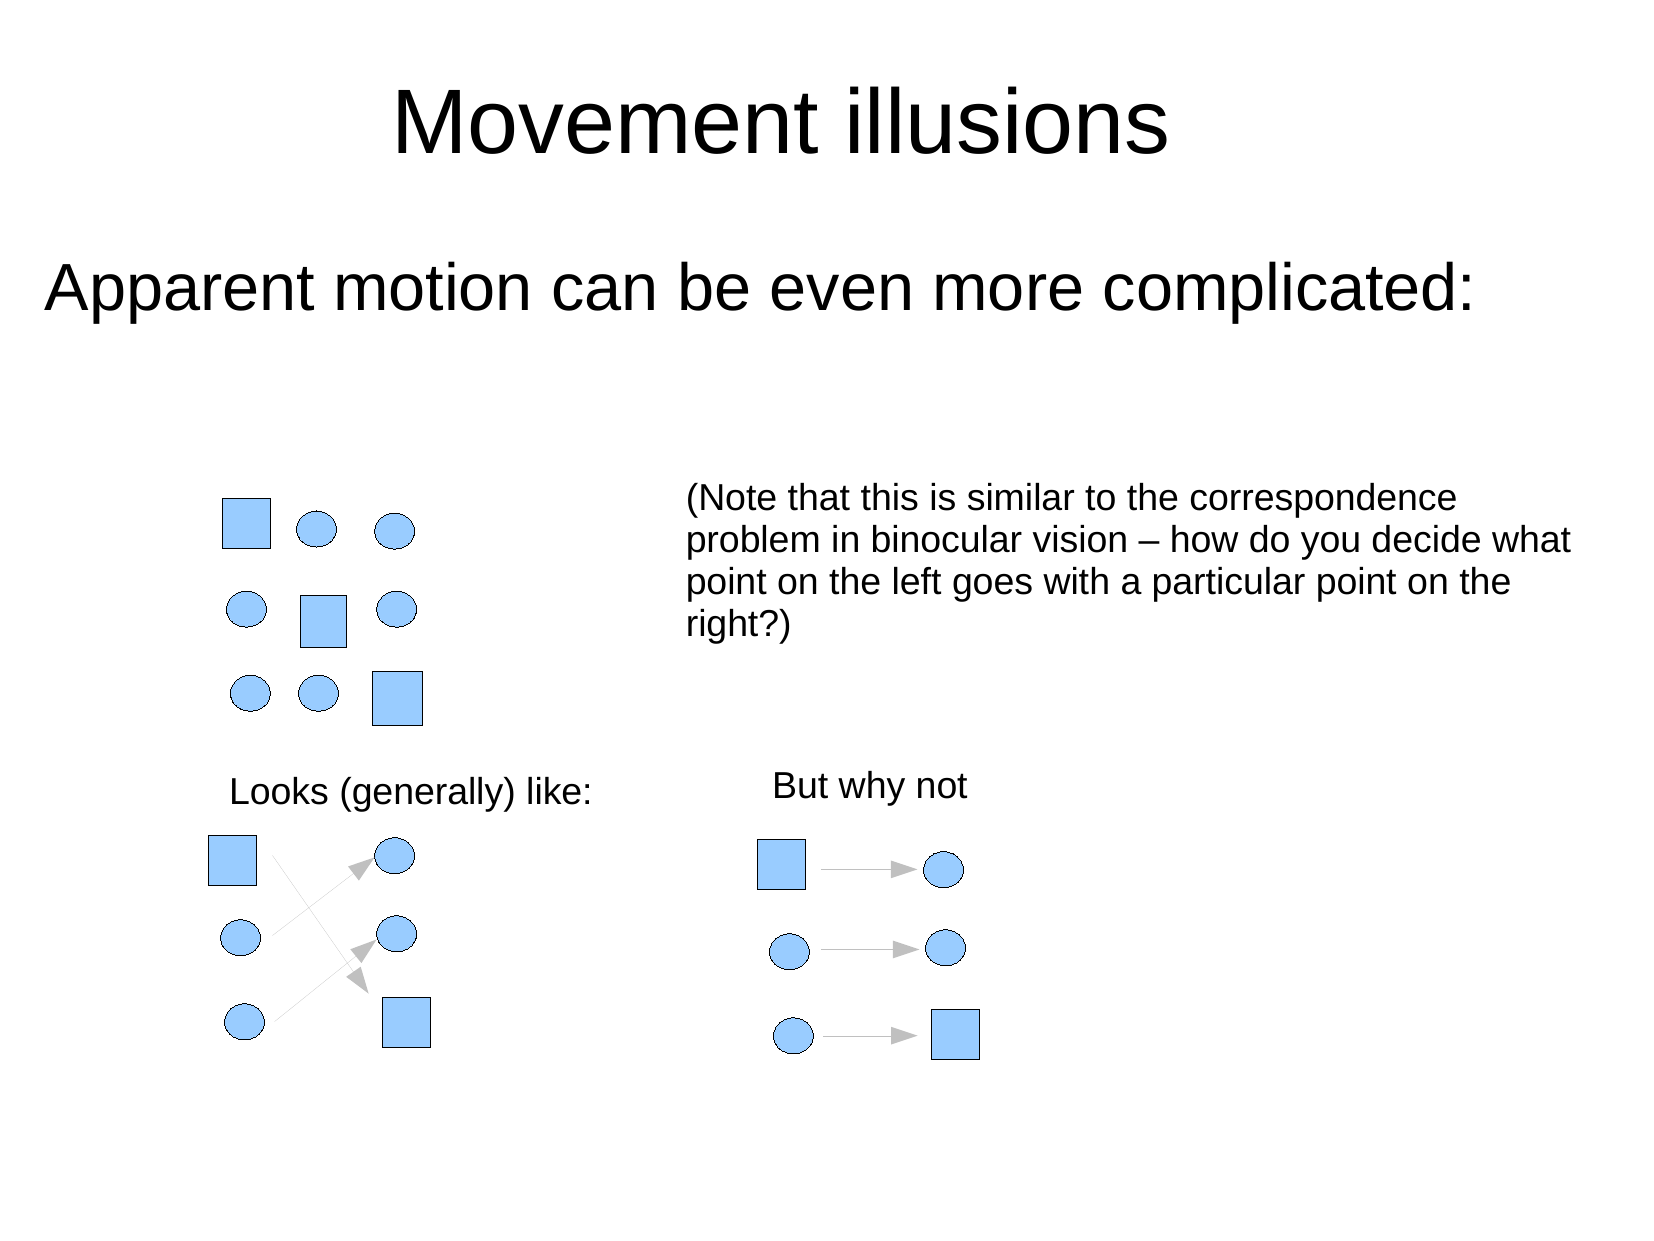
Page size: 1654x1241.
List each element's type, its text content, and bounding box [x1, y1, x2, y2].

text_box [224, 1003, 265, 1040]
text_box [931, 1009, 980, 1060]
text_box [376, 915, 417, 952]
text_box (Note that this is similar to the correspondence problem in binocular vision – how do you decide what point on the left goes with a particular point on the right?) [671, 468, 1611, 652]
text_box [923, 851, 964, 888]
text_box [300, 595, 347, 648]
text_box [208, 835, 257, 886]
text_box But why not [757, 757, 982, 815]
text_box Looks (generally) like: [214, 763, 608, 821]
text_box [298, 675, 339, 712]
text_box [220, 919, 261, 956]
title Movement illusions [37, 17, 1526, 226]
text_box [925, 929, 966, 966]
text_box [374, 837, 415, 874]
text_box [230, 675, 271, 712]
text_box [382, 997, 431, 1048]
text_box [372, 671, 423, 726]
text_box [769, 933, 810, 970]
text_box [757, 839, 806, 890]
text_box [296, 510, 337, 548]
text_box [222, 498, 271, 549]
text_box [374, 513, 415, 550]
text_box [226, 591, 267, 628]
text_box Apparent motion can be even more complicated: [44, 230, 1637, 345]
text_box [773, 1017, 814, 1054]
text_box [376, 591, 417, 628]
